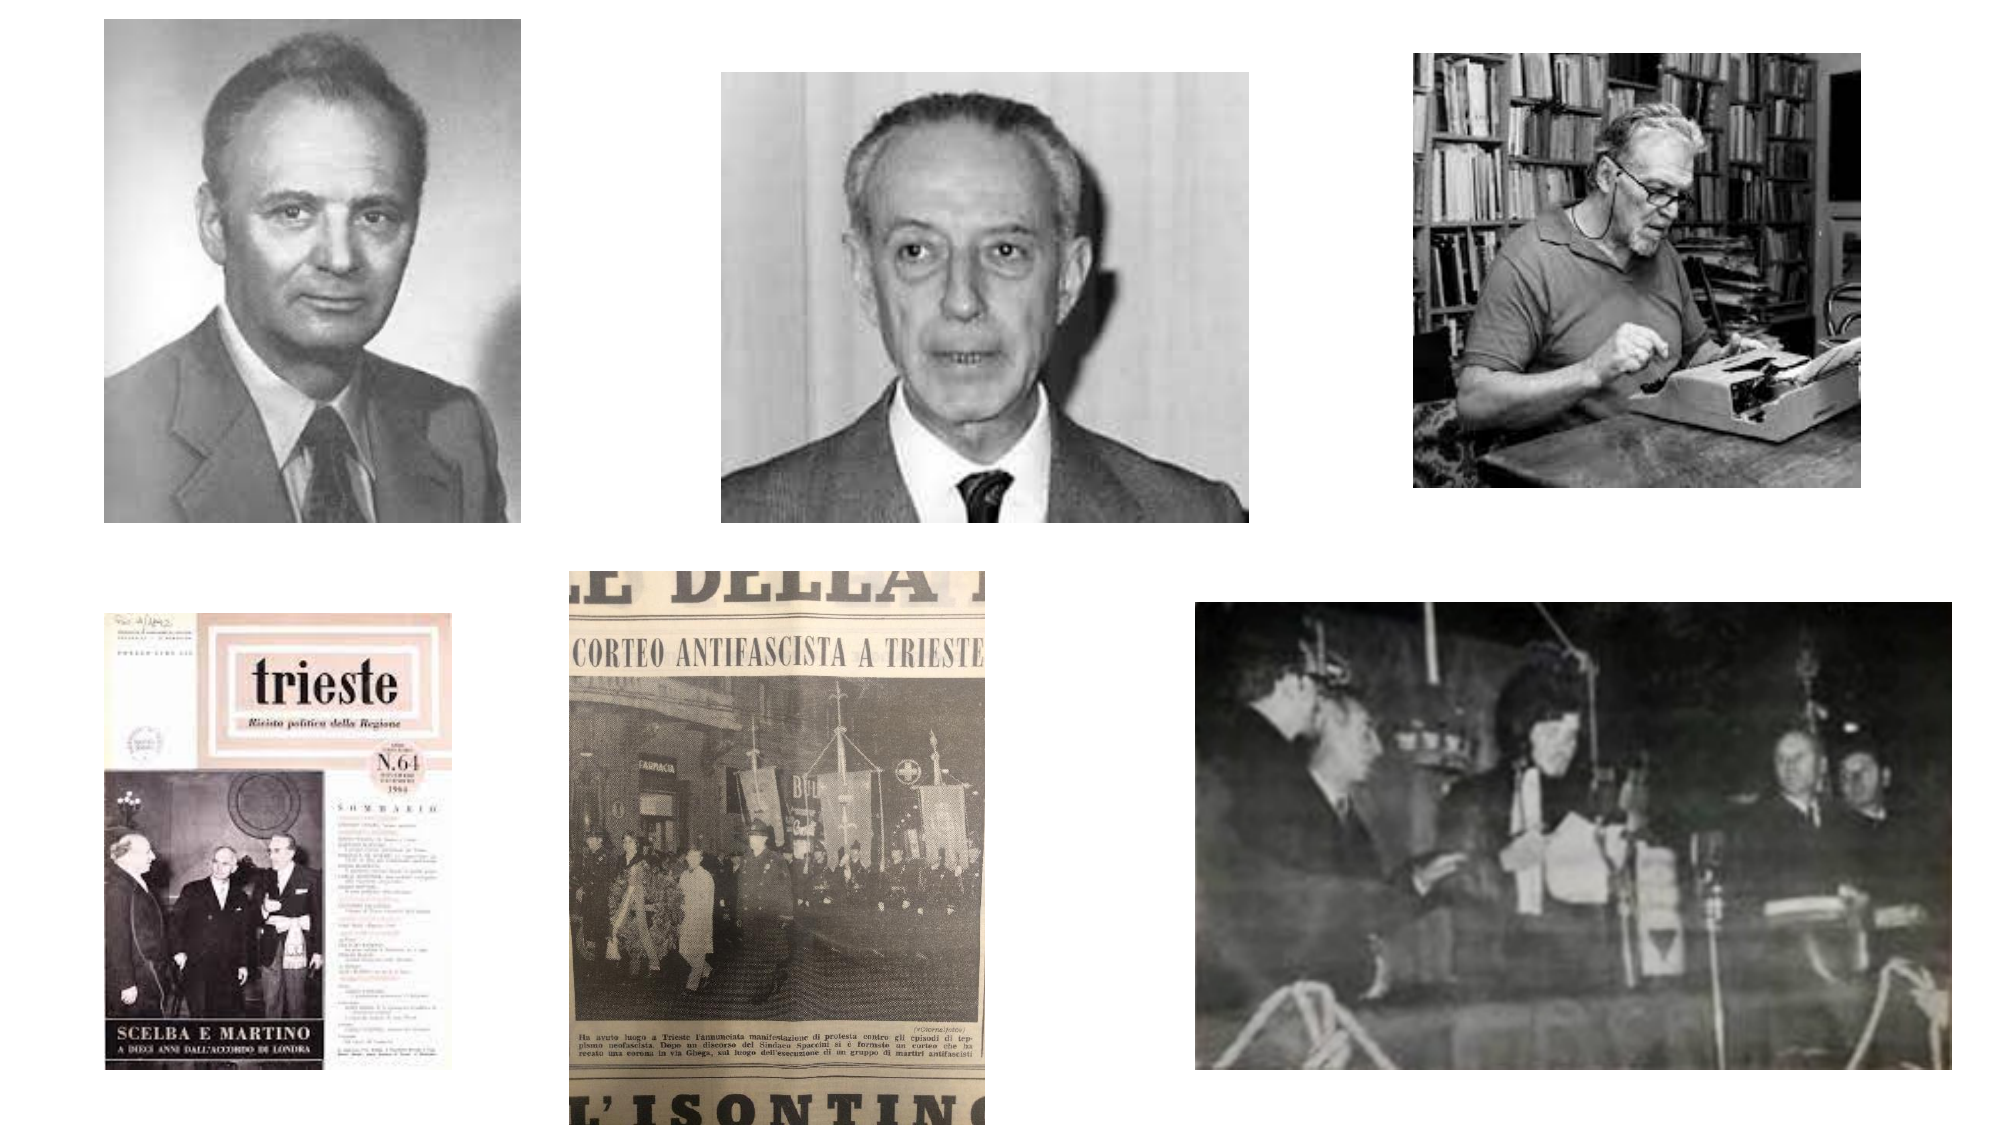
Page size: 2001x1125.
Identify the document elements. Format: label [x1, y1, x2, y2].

picture [569, 571, 985, 1125]
picture [1195, 602, 1952, 1070]
picture [1413, 53, 1861, 488]
picture [104, 613, 452, 1070]
picture [721, 72, 1249, 523]
picture [104, 19, 521, 523]
